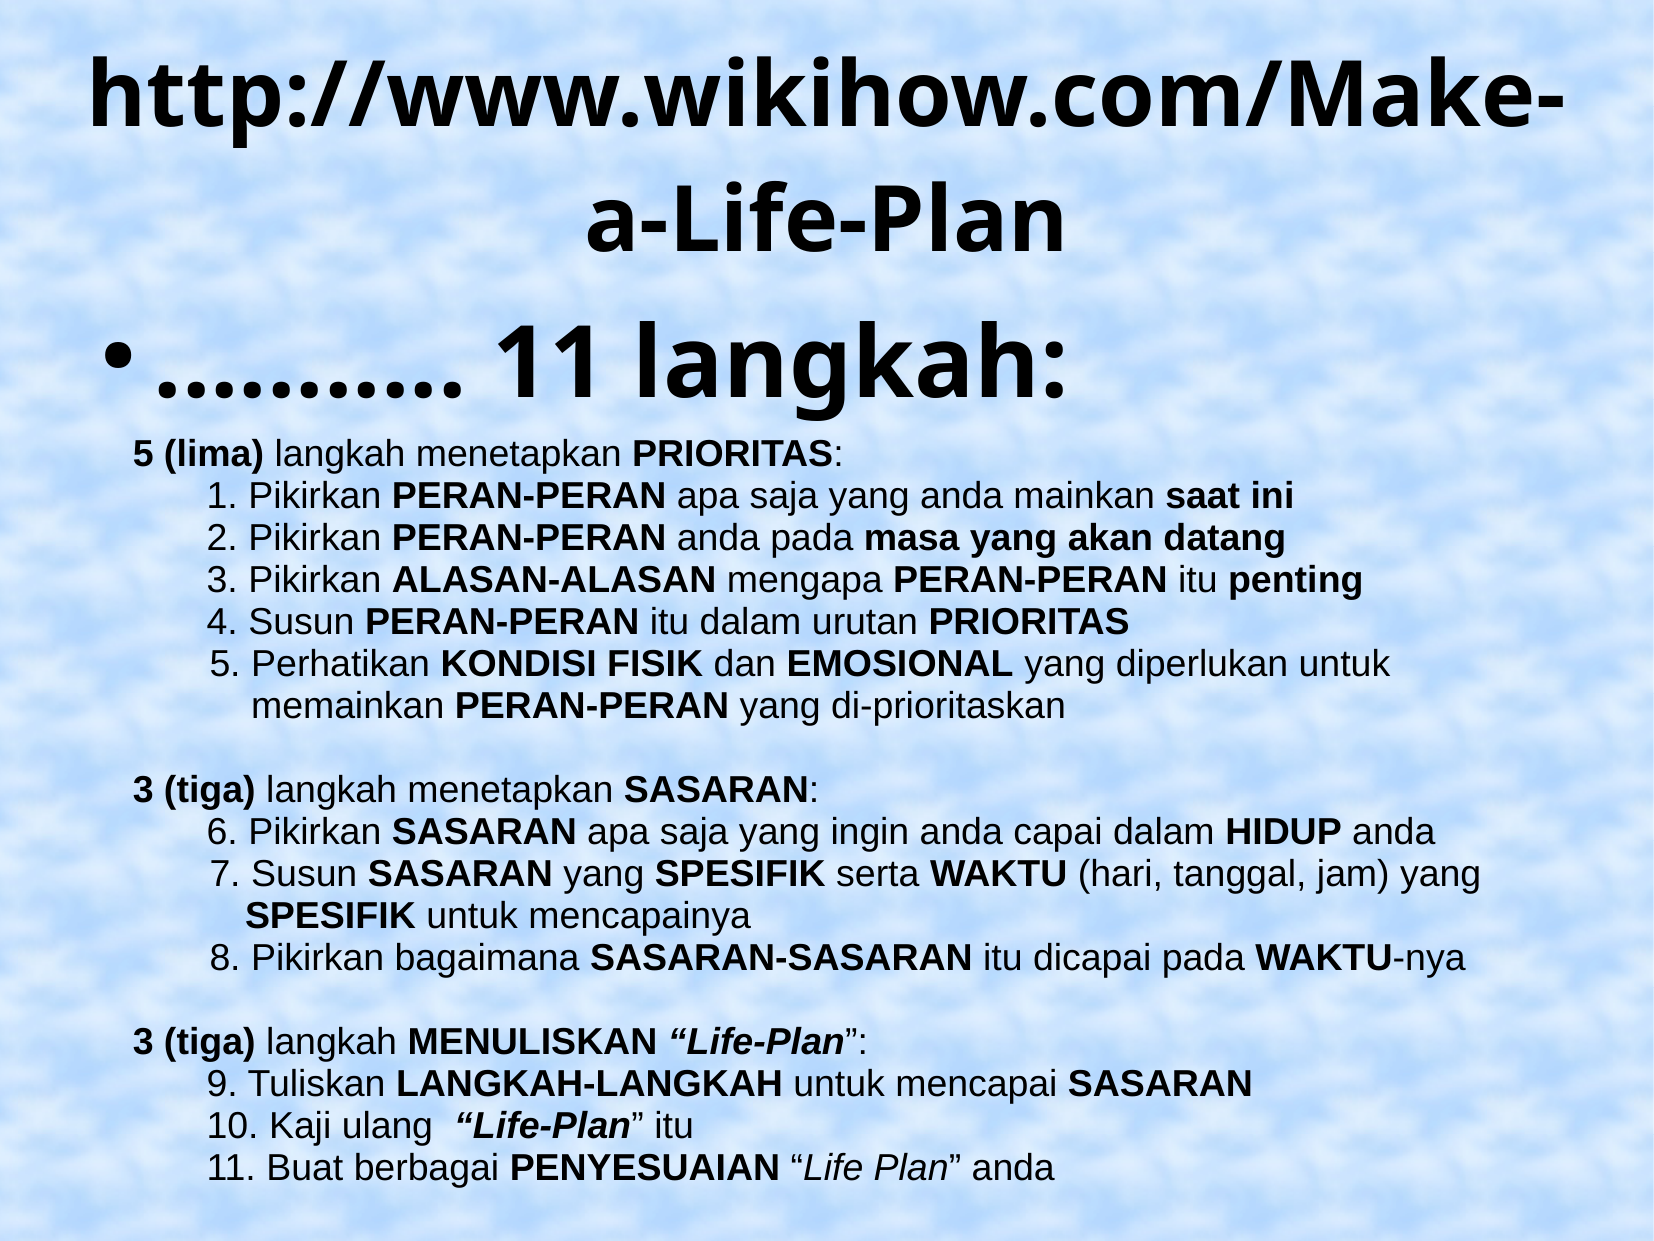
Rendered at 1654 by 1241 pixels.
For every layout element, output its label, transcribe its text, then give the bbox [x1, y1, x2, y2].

picture [0, 0, 1654, 1241]
text_box 5 (lima) langkah menetapkan PRIORITAS: 1. Pikirkan PERAN-PERAN apa saja yang anda mainkan saat ini 2. Pikirkan PERAN-PERAN anda pada masa yang akan datang 3. Pikirkan ALASAN-ALASAN mengapa PERAN-PERAN itu penting 4. Susun PERAN-PERAN itu dalam urutan PRIORITAS 5. Perhatikan KONDISI FISIK dan EMOSIONAL yang diperlukan untuk memainkan PERAN-PERAN yang di-prioritaskan 3 (tiga) langkah menetapkan SASARAN: 6. Pikirkan SASARAN apa saja yang ingin anda capai dalam HIDUP anda 7. Susun SASARAN yang SPESIFIK serta WAKTU (hari, tanggal, jam) yang SPESIFIK untuk mencapainya 8. Pikirkan bagaimana SASARAN-SASARAN itu dicapai pada WAKTU-nya 3 (tiga) langkah MENULISKAN “Life-Plan”: 9. Tuliskan LANGKAH-LANGKAH untuk mencapai SASARAN 10. Kaji ulang “Life-Plan” itu 11. Buat berbagai PENYESUAIAN “Life Plan” anda [118, 425, 1524, 1196]
title http://www.wikihow.com/Make-a-Life-Plan [82, 49, 1571, 257]
list ........... 11 langkah: [82, 290, 1571, 1010]
